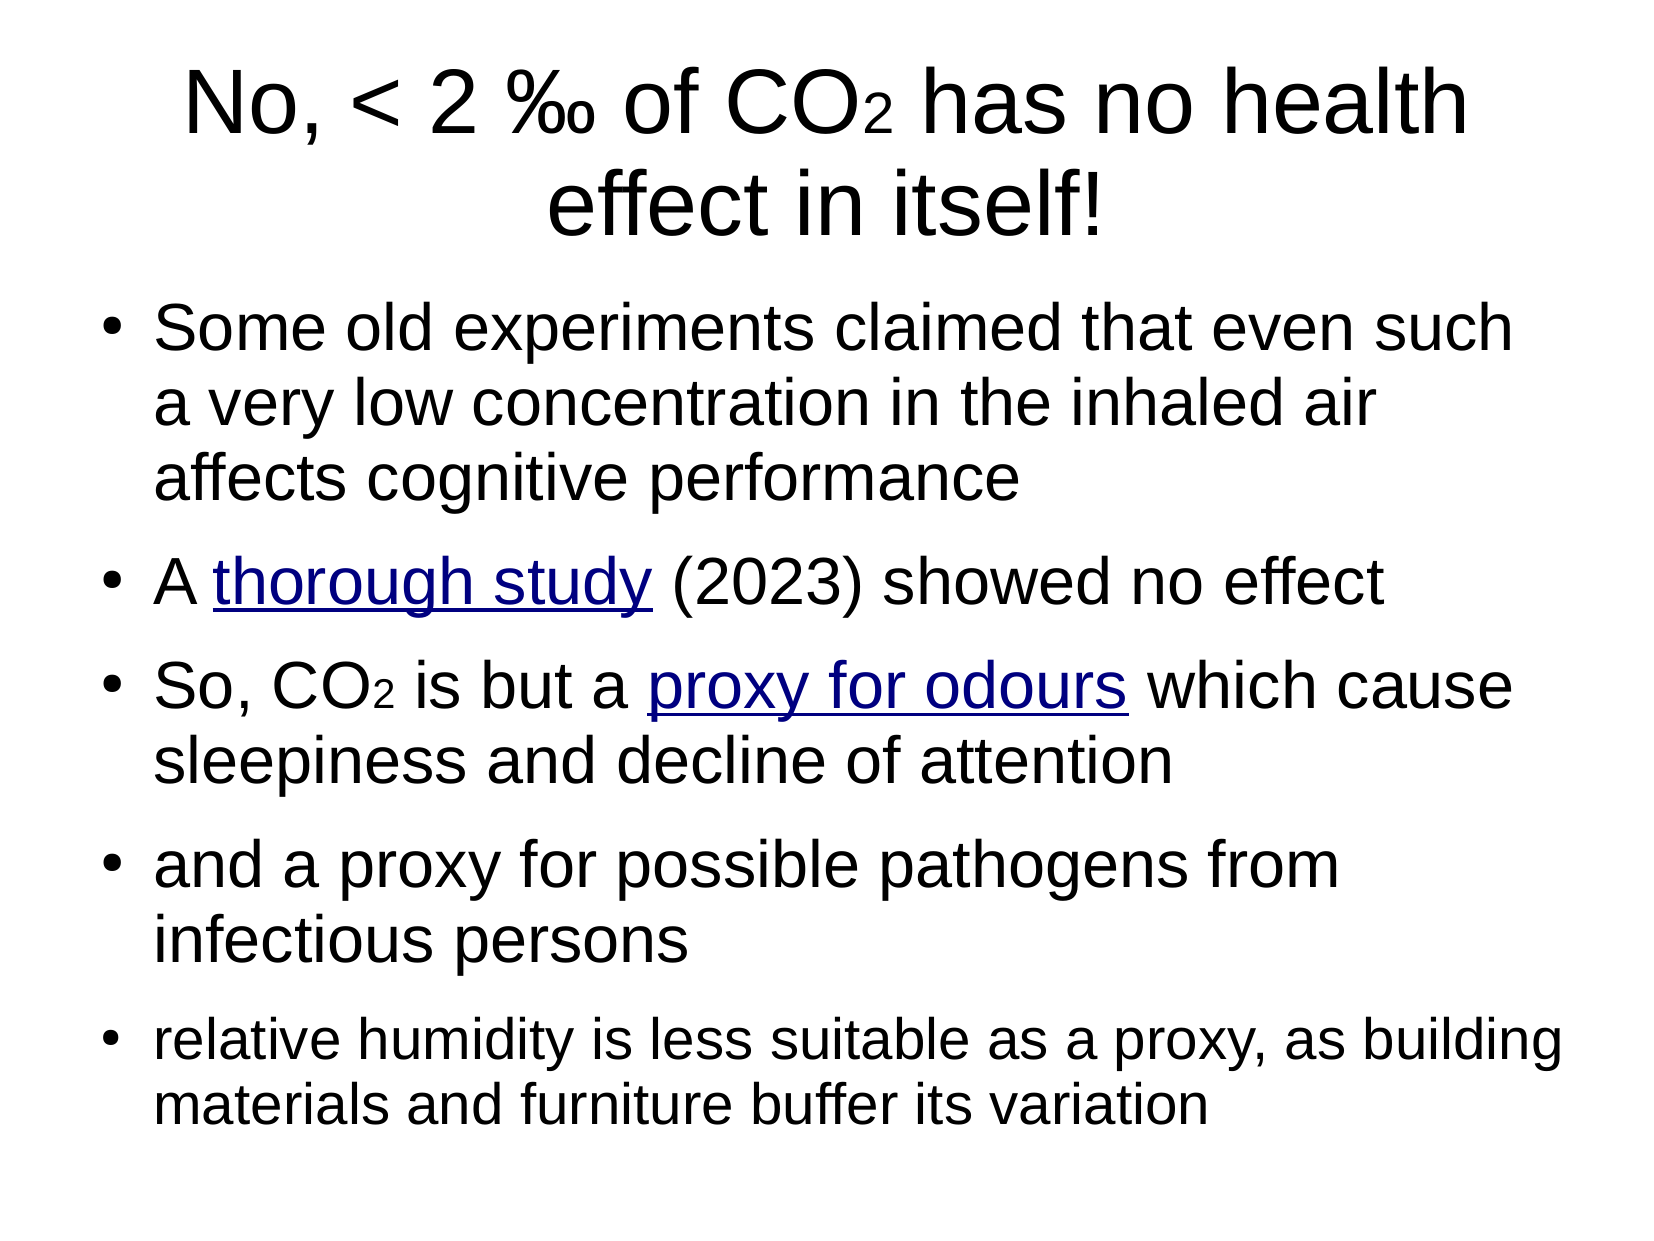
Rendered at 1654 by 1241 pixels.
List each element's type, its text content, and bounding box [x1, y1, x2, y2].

title No, < 2 ‰ of CO2 has no health effect in itself! [82, 49, 1571, 257]
list Some old experiments claimed that even such a very low concentration in the inhaled air affects cognitive performance A thorough study (2023) showed no effect So, CO2 is but a proxy for odours which cause sleepiness and decline of attention and a proxy for possible pathogens from infectious persons relative humidity is less suitable as a proxy, as building materials and furniture buffer its variation [82, 290, 1571, 1238]
